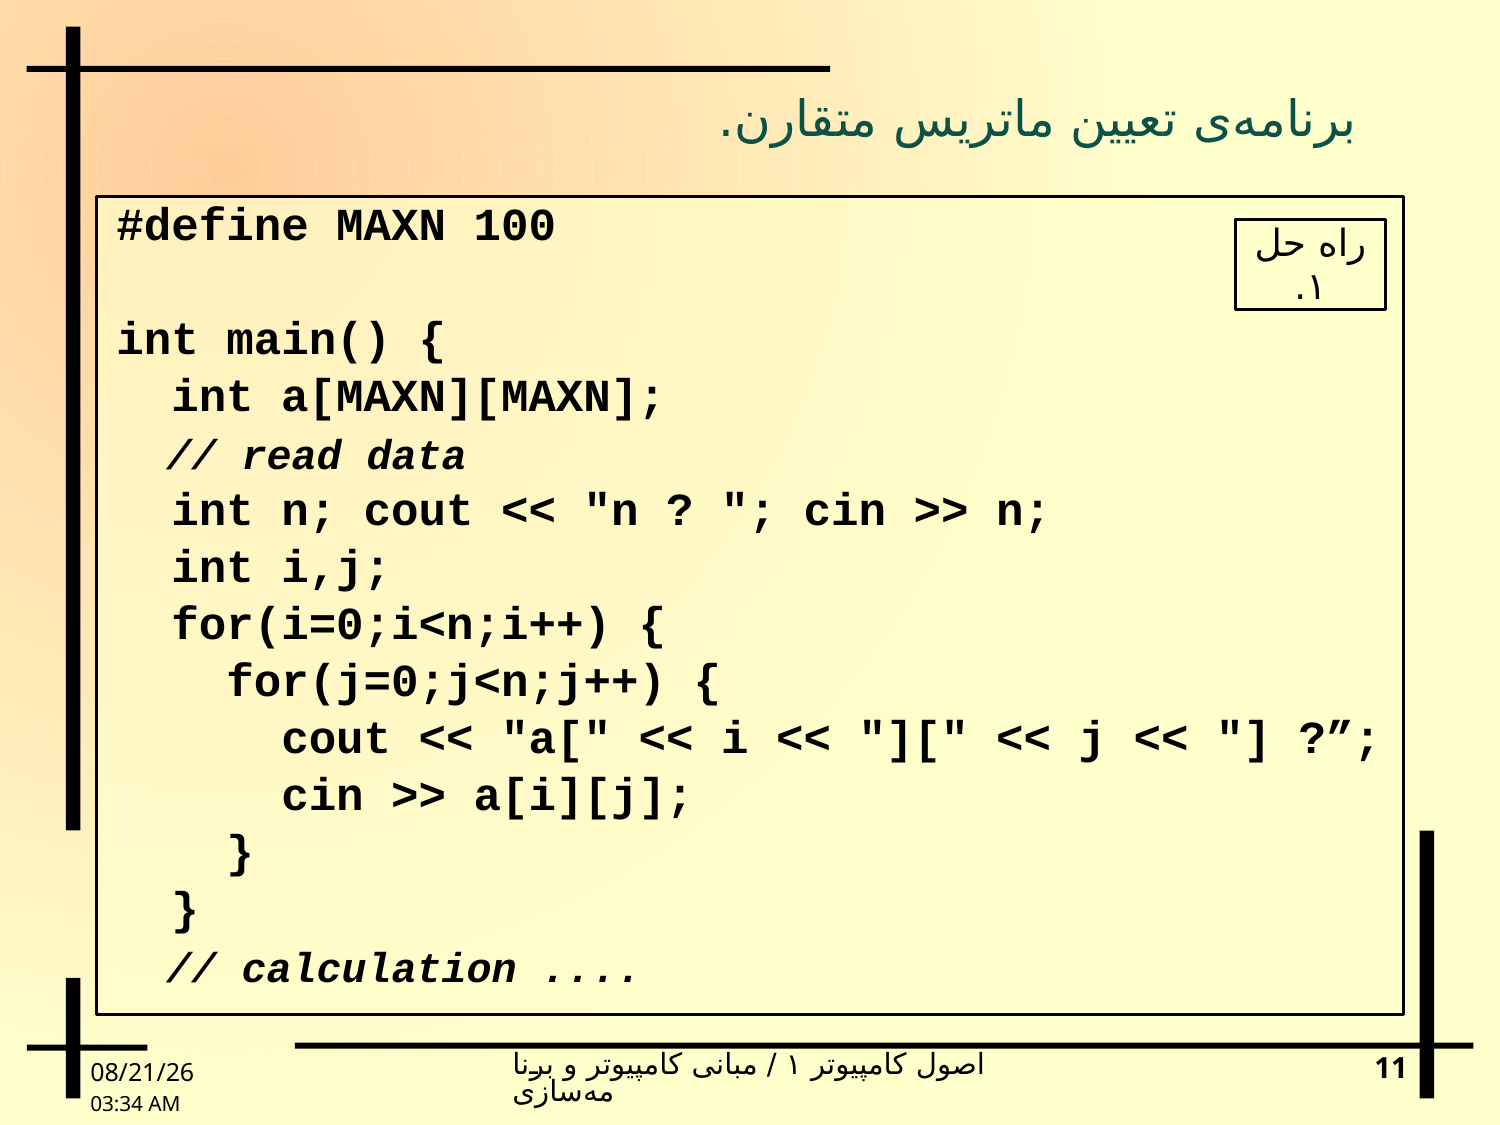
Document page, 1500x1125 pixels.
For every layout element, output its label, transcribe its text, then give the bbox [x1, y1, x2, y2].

list #define MAXN 100 int main() { int a[MAXN][MAXN]; // read data int n; cout << "n ? "; cin >> n; int i,j; for(i=0;i<n;i++) { for(j=0;j<n;j++) { cout << "a[" << i << "][" << j << "] ?”; cin >> a[i][j]; } } // calculation .... [96, 196, 1404, 1015]
list راه حل ۱. [1235, 219, 1386, 285]
list برنامه‌ی تعیین ماتریس متقارن. [675, 89, 1410, 169]
